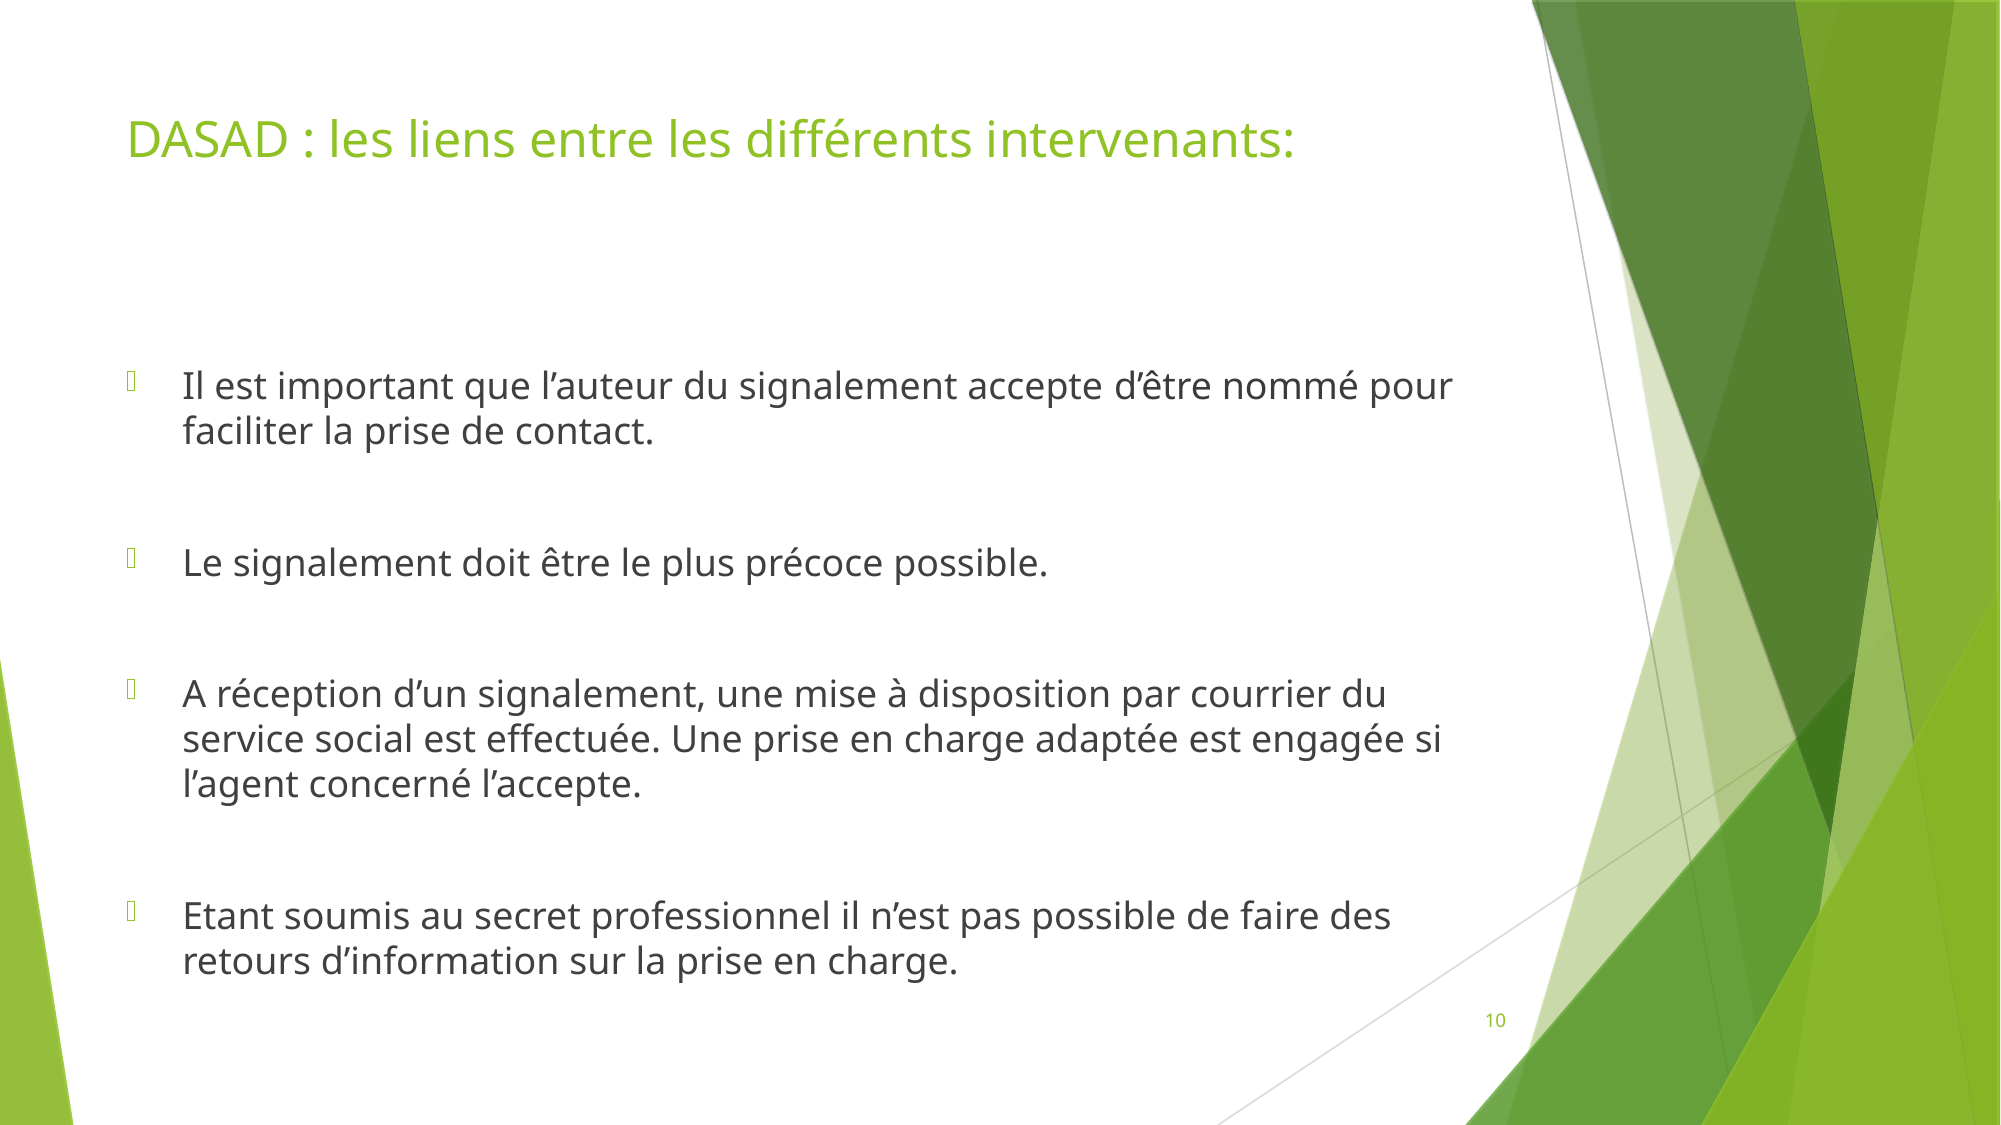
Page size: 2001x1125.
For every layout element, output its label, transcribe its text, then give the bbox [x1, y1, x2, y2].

slide_number <numéro> [1409, 991, 1522, 1051]
title DASAD : les liens entre les différents intervenants: [111, 99, 1522, 317]
list Il est important que l’auteur du signalement accepte d’être nommé pour faciliter la prise de contact. Le signalement doit être le plus précoce possible. A réception d’un signalement, une mise à disposition par courrier du service social est effectuée. Une prise en charge adaptée est engagée si l’agent concerné l’accepte. Etant soumis au secret professionnel il n’est pas possible de faire des retours d’information sur la prise en charge. [111, 354, 1522, 992]
